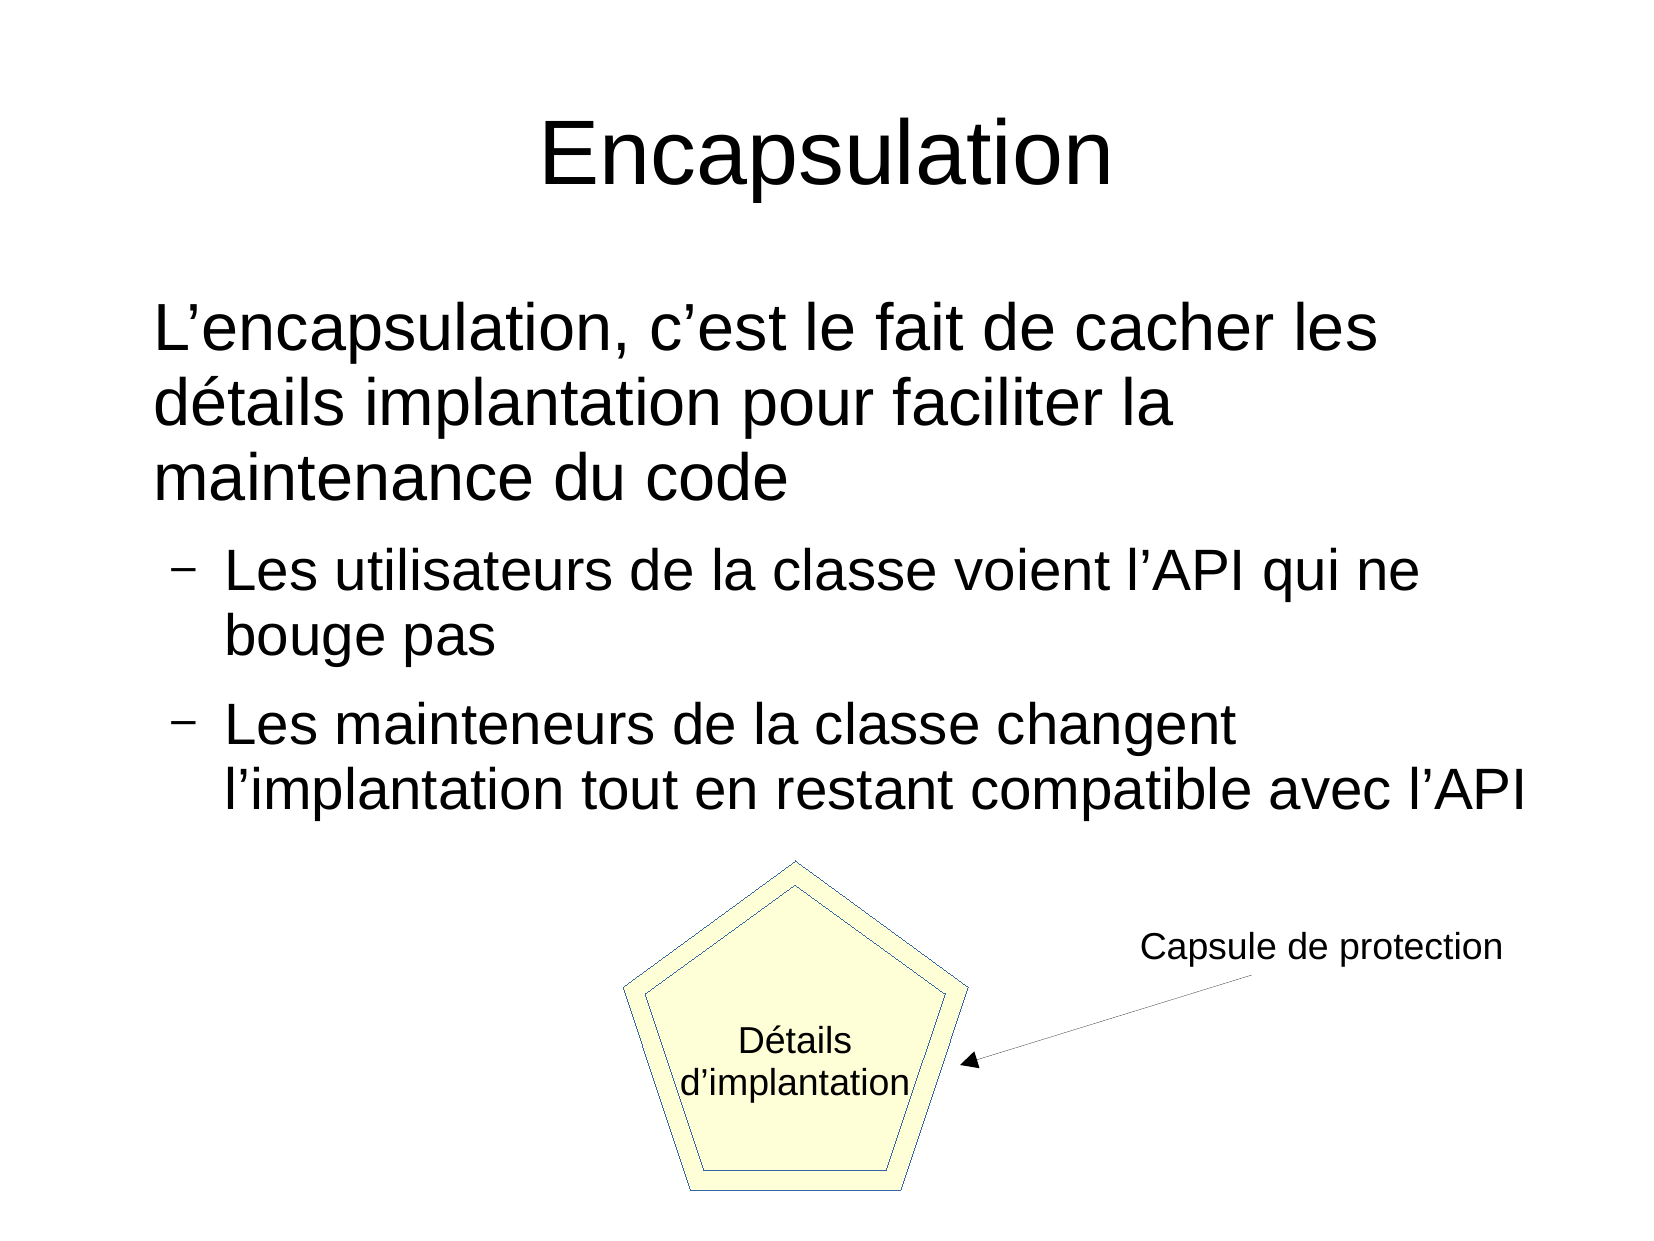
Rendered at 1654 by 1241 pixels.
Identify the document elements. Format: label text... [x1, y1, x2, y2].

text_box Détails d’implantation [623, 860, 969, 1191]
title Encapsulation [82, 49, 1571, 257]
text_box Capsule de protection [1125, 918, 1519, 976]
list L’encapsulation, c’est le fait de cacher les détails implantation pour faciliter la maintenance du code Les utilisateurs de la classe voient l’API qui ne bouge pas Les mainteneurs de la classe changent l’implantation tout en restant compatible avec l’API [82, 290, 1571, 841]
text_box Détails d’implantation [645, 885, 946, 1171]
